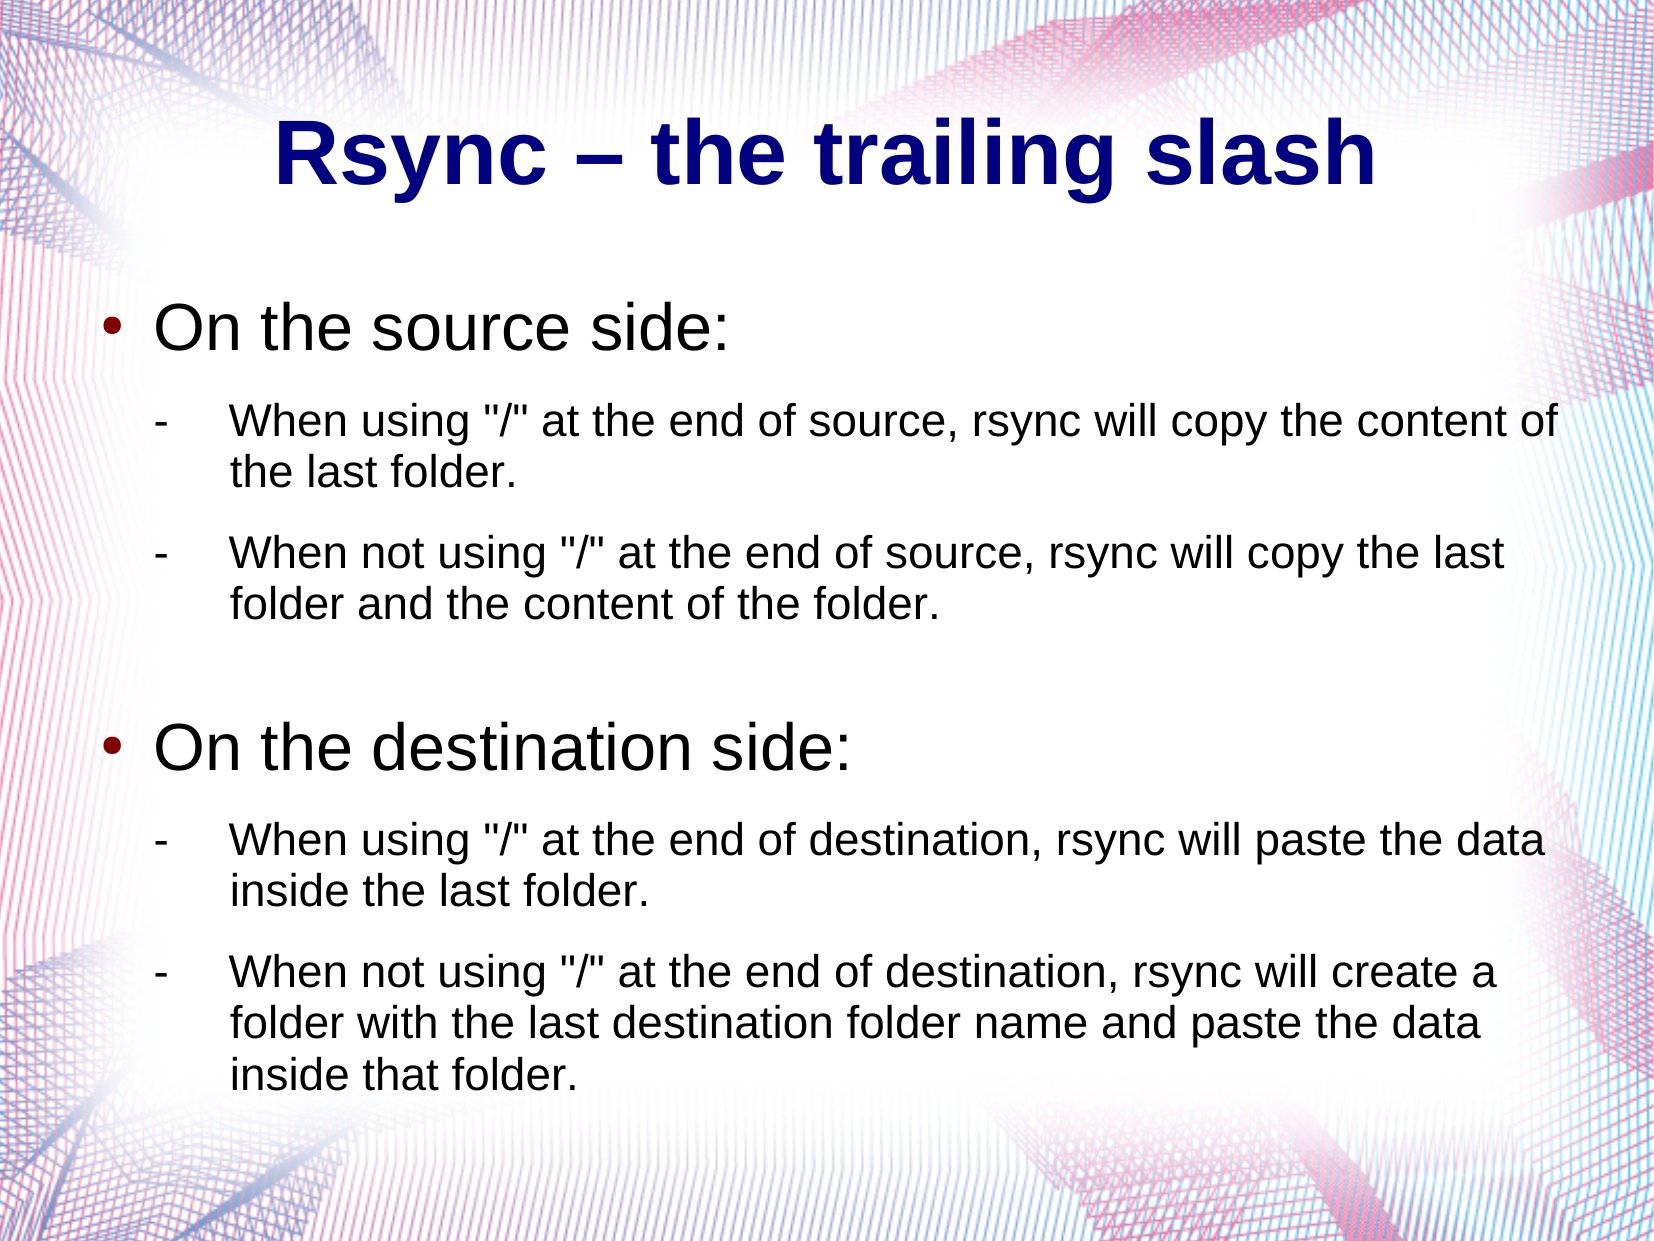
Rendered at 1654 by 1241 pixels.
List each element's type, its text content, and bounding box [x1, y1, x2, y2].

picture [0, 0, 1654, 1241]
list On the source side: - When using "/" at the end of source, rsync will copy the content of the last folder. - When not using "/" at the end of source, rsync will copy the last folder and the content of the folder. On the destination side: - When using "/" at the end of destination, rsync will paste the data inside the last folder. - When not using "/" at the end of destination, rsync will create a folder with the last destination folder name and paste the data inside that folder. [82, 290, 1571, 1174]
title Rsync – the trailing slash [82, 56, 1571, 250]
